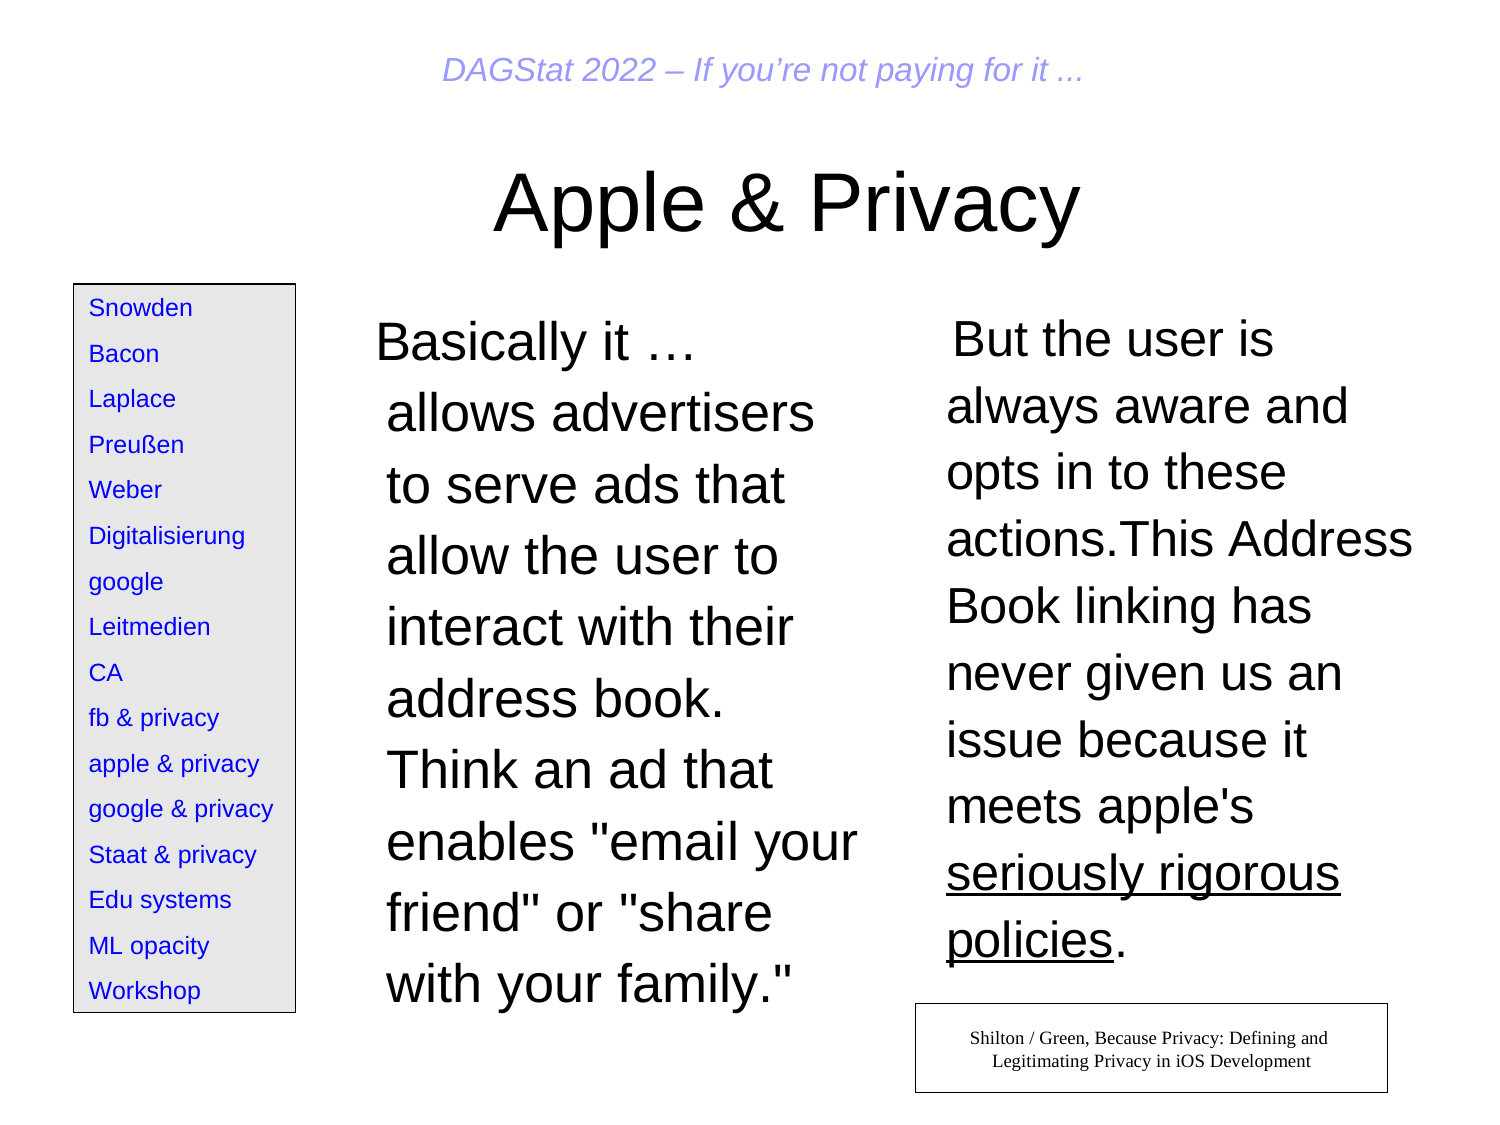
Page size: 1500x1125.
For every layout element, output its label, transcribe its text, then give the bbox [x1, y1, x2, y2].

text_box Shilton / Green, Because Privacy: Defining and Legitimating Privacy in iOS Development [915, 1003, 1388, 1093]
list But the user is always aware and opts in to these actions.This Address Book linking has never given us an issue because it meets apple's seriously rigorous policies. [889, 299, 1426, 975]
list Basically it … allows advertisers to serve ads that allow the user to interact with their address book. Think an ad that enables "email your friend" or "share with your family." [327, 299, 864, 1043]
title Apple & Privacy [113, 112, 1463, 300]
